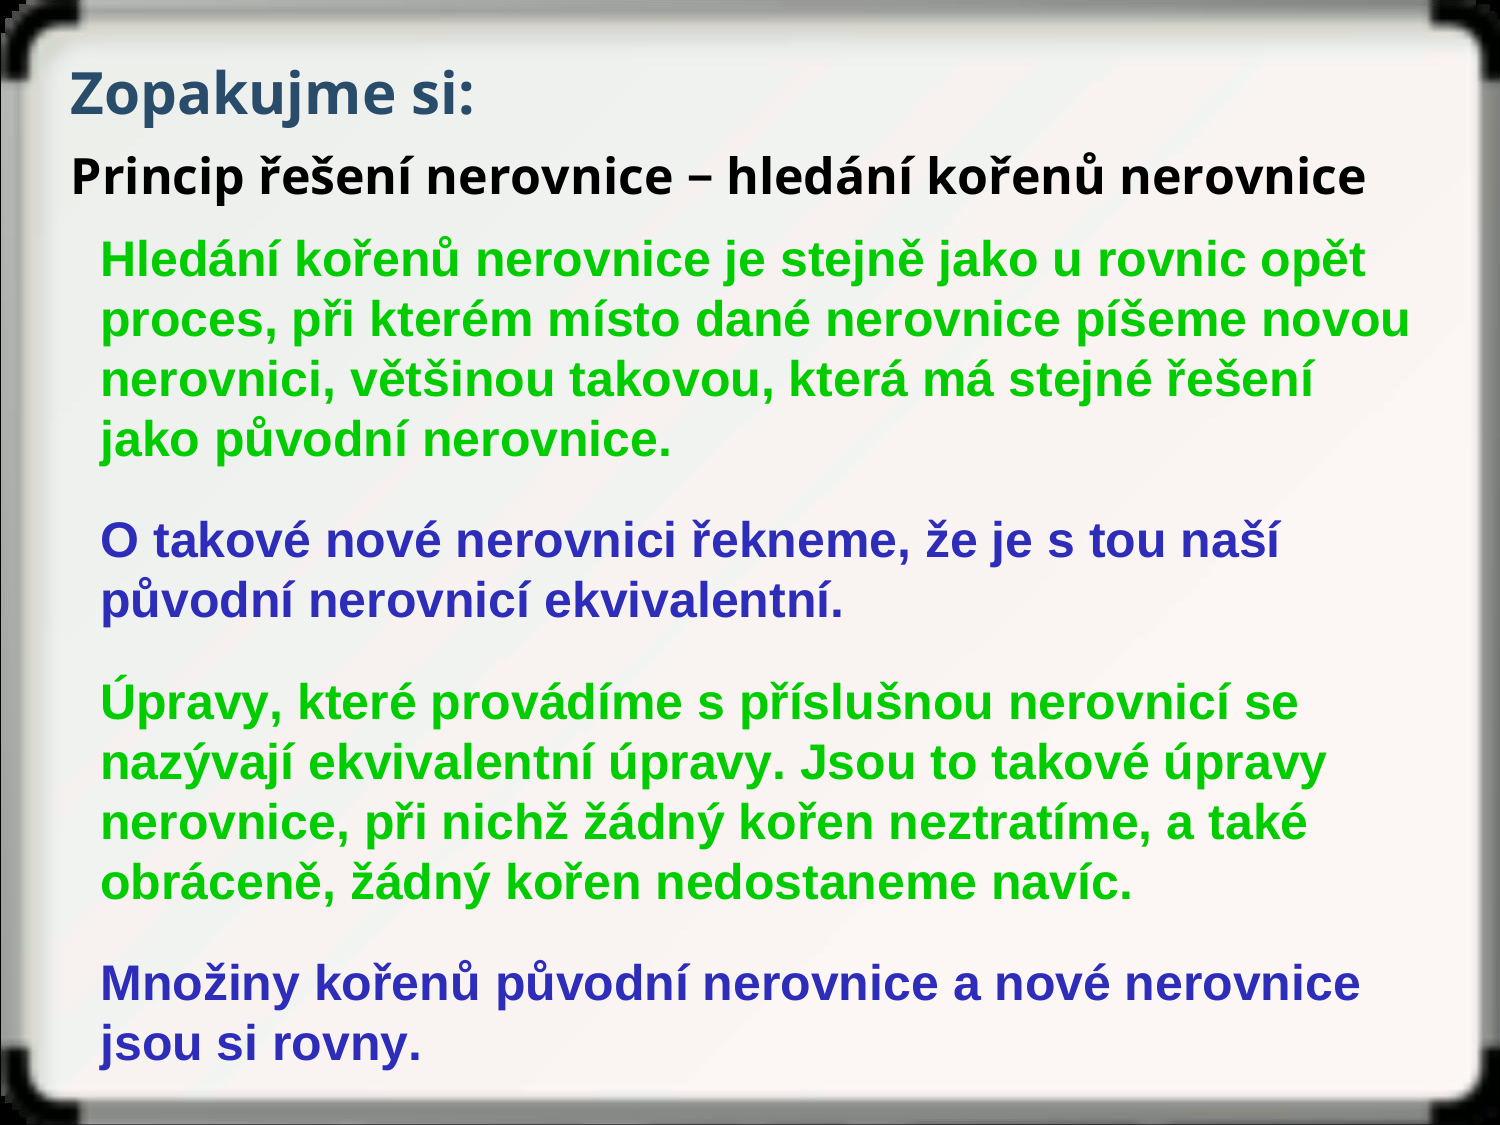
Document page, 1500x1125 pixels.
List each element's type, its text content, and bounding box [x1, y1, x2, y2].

text_box O takové nové nerovnici řekneme, že je s tou naší původní nerovnicí ekvivalentní. [85, 520, 1430, 616]
text_box Princip řešení nerovnice ‒ hledání kořenů nerovnice [55, 134, 1391, 229]
text_box Úpravy, které provádíme s příslušnou nerovnicí se nazývají ekvivalentní úpravy. Jsou to takové úpravy nerovnice, při nichž žádný kořen neztratíme, a také obráceně, žádný kořen nedostaneme navíc. [85, 741, 1430, 837]
picture [0, 0, 1500, 1125]
text_box Hledání kořenů nerovnice je stejně jako u rovnic opět proces, při kterém místo dané nerovnice píšeme novou nerovnici, většinou takovou, která má stejné řešení jako původní nerovnice. [85, 298, 1430, 394]
text_box Zopakujme si: [55, 53, 1391, 134]
text_box Množiny kořenů původní nerovnice a nové nerovnice jsou si rovny. [85, 963, 1430, 1059]
